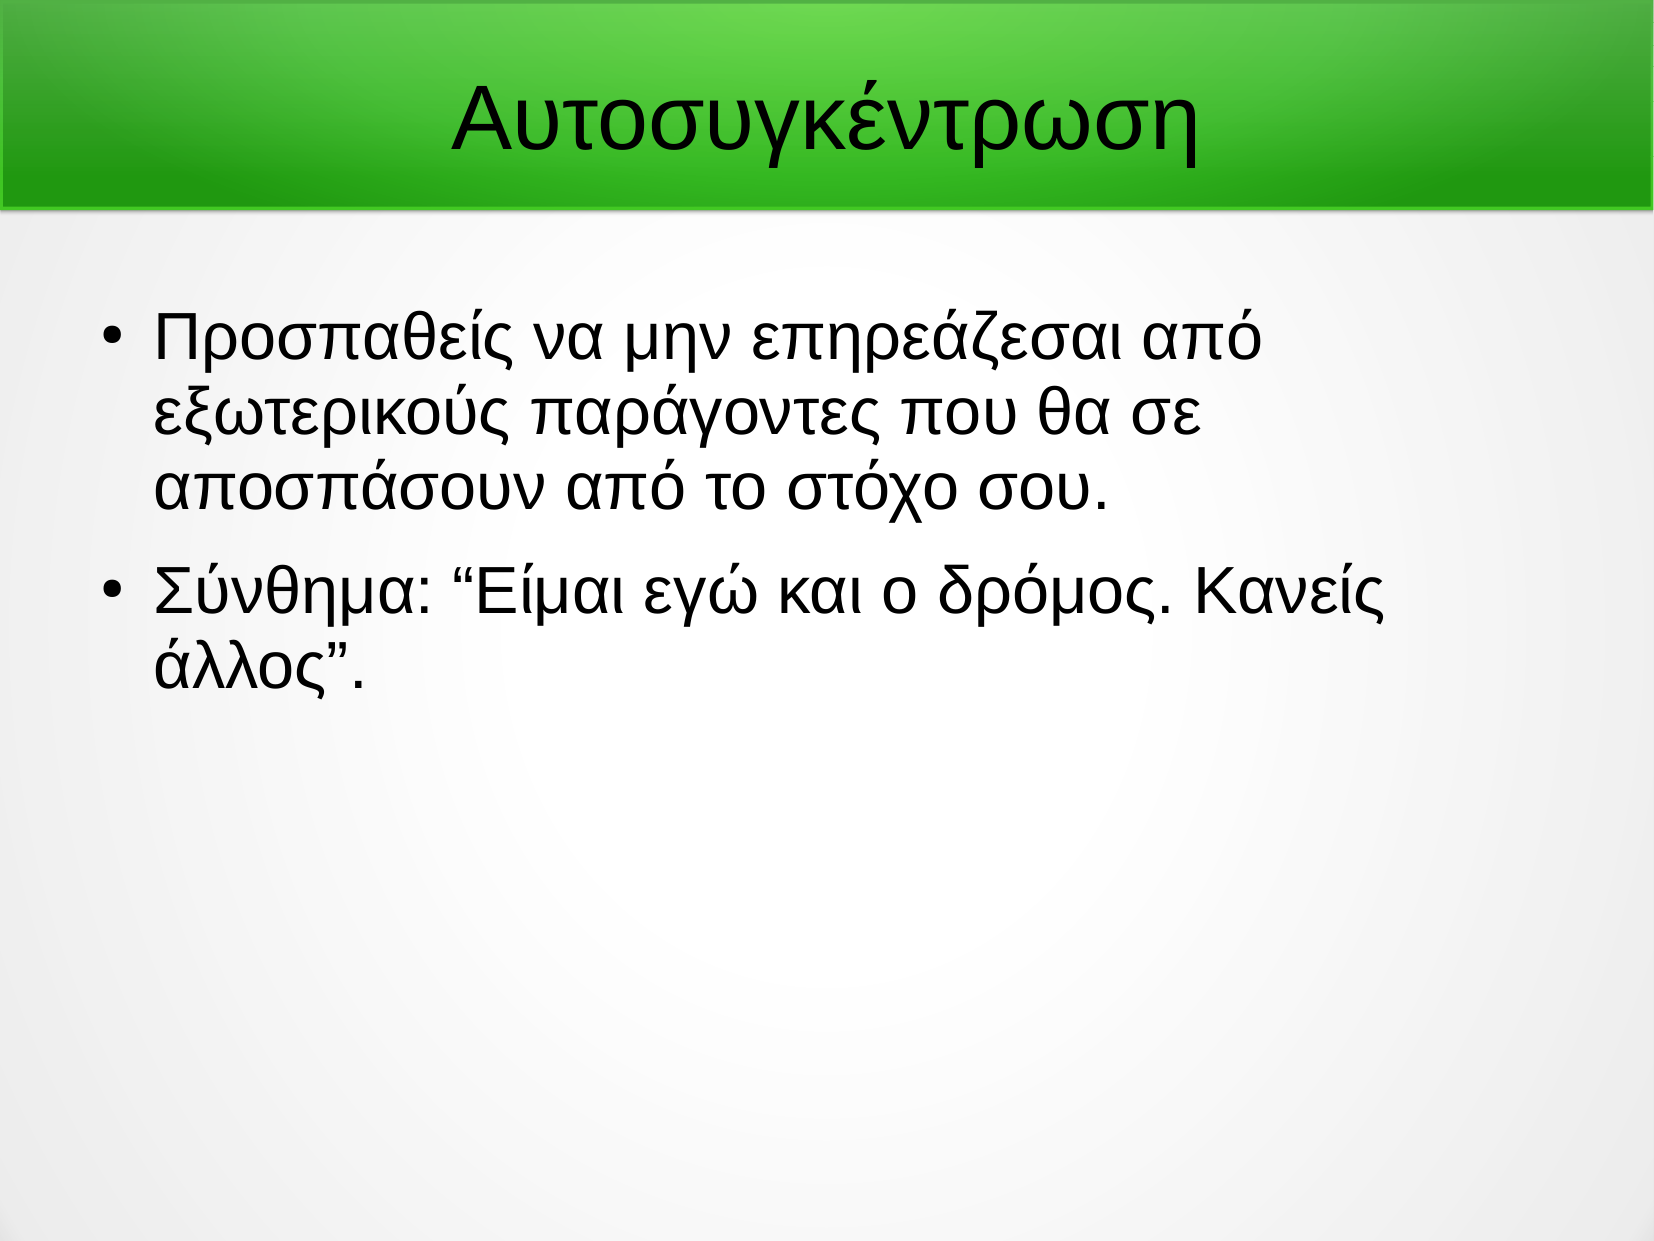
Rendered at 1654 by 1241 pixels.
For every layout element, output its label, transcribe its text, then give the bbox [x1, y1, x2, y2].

list Προσπαθείς να μην επηρεάζεσαι από εξωτερικούς παράγοντες που θα σε αποσπάσουν από το στόχο σου. Σύνθημα: “Είμαι εγώ και ο δρόμος. Κανείς άλλος”. [82, 299, 1571, 1019]
title Αυτοσυγκέντρωση [82, 47, 1571, 189]
